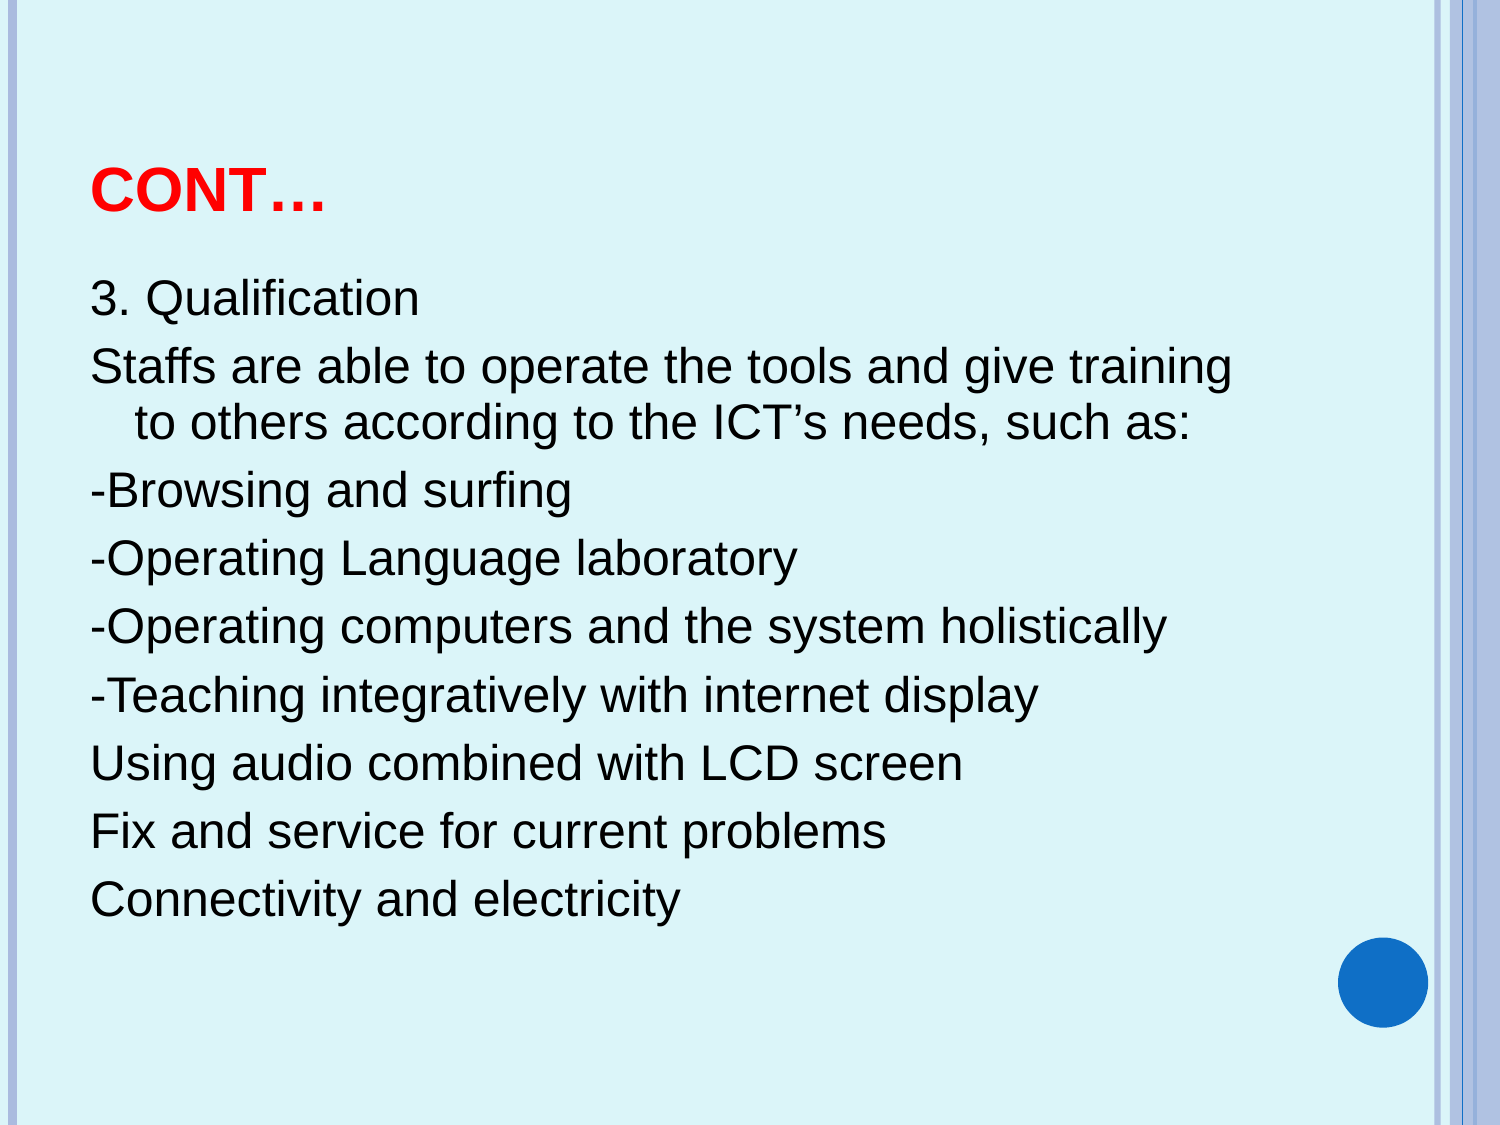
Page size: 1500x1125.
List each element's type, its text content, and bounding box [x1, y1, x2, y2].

list 3. Qualification Staffs are able to operate the tools and give training to others according to the ICT’s needs, such as: -Browsing and surfing -Operating Language laboratory -Operating computers and the system holistically -Teaching integratively with internet display Using audio combined with LCD screen Fix and service for current problems Connectivity and electricity [74, 262, 1300, 1063]
title CONT… [74, 44, 1300, 233]
